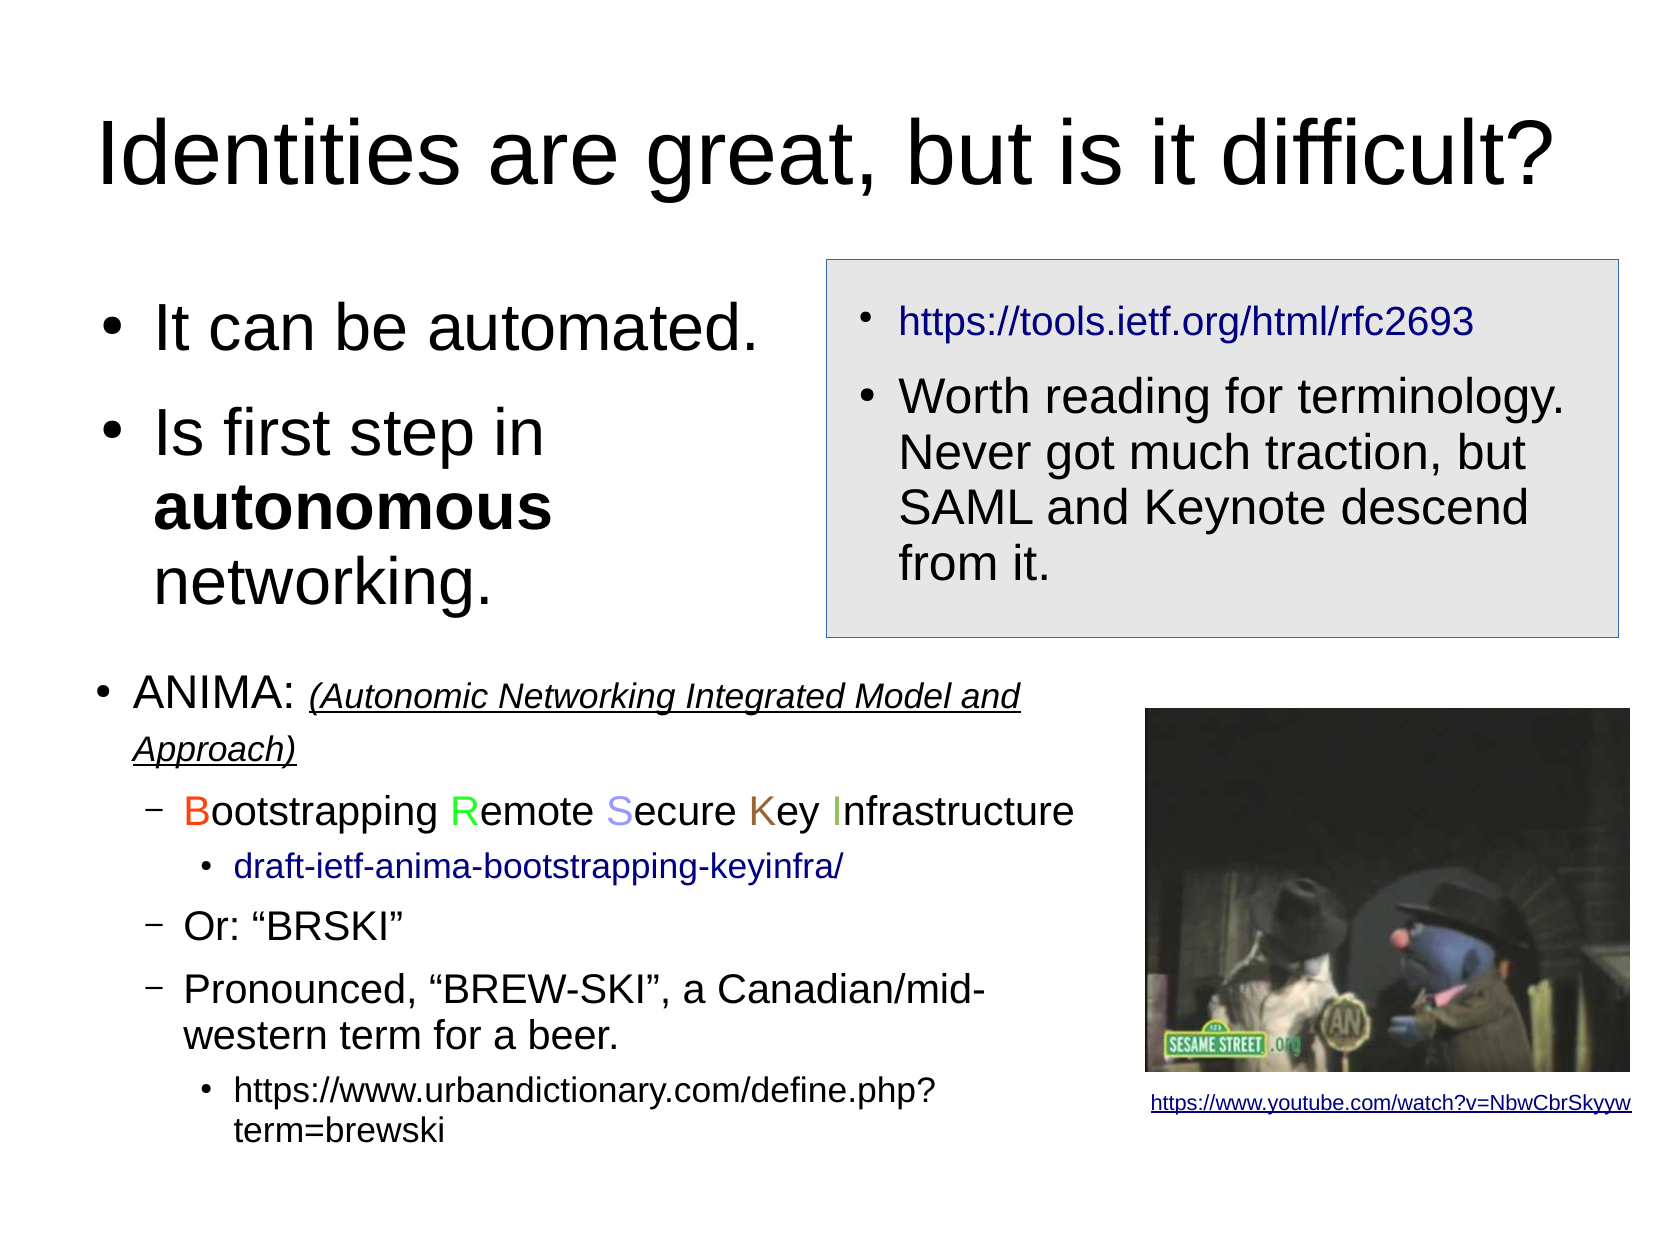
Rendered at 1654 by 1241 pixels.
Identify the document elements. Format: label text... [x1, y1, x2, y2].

text_box https://www.youtube.com/watch?v=NbwCbrSkyyw [1135, 1082, 1642, 1123]
list It can be automated. Is first step in autonomous networking. [82, 290, 809, 634]
title Identities are great, but is it difficult? [82, 49, 1571, 257]
picture [1145, 708, 1630, 1072]
list https://tools.ietf.org/html/rfc2693 Worth reading for terminology. Never got much traction, but SAML and Keynote descend from it. [845, 290, 1572, 634]
list ANIMA: (Autonomic Networking Integrated Model and Approach) Bootstrapping Remote Secure Key Infrastructure draft-ietf-anima-bootstrapping-keyinfra/ Or: “BRSKI” Pronounced, “BREW-SKI”, a Canadian/mid-western term for a beer. https://www.urbandictionary.com/define.php?term=brewski [82, 665, 1099, 1158]
text_box [826, 259, 1619, 638]
